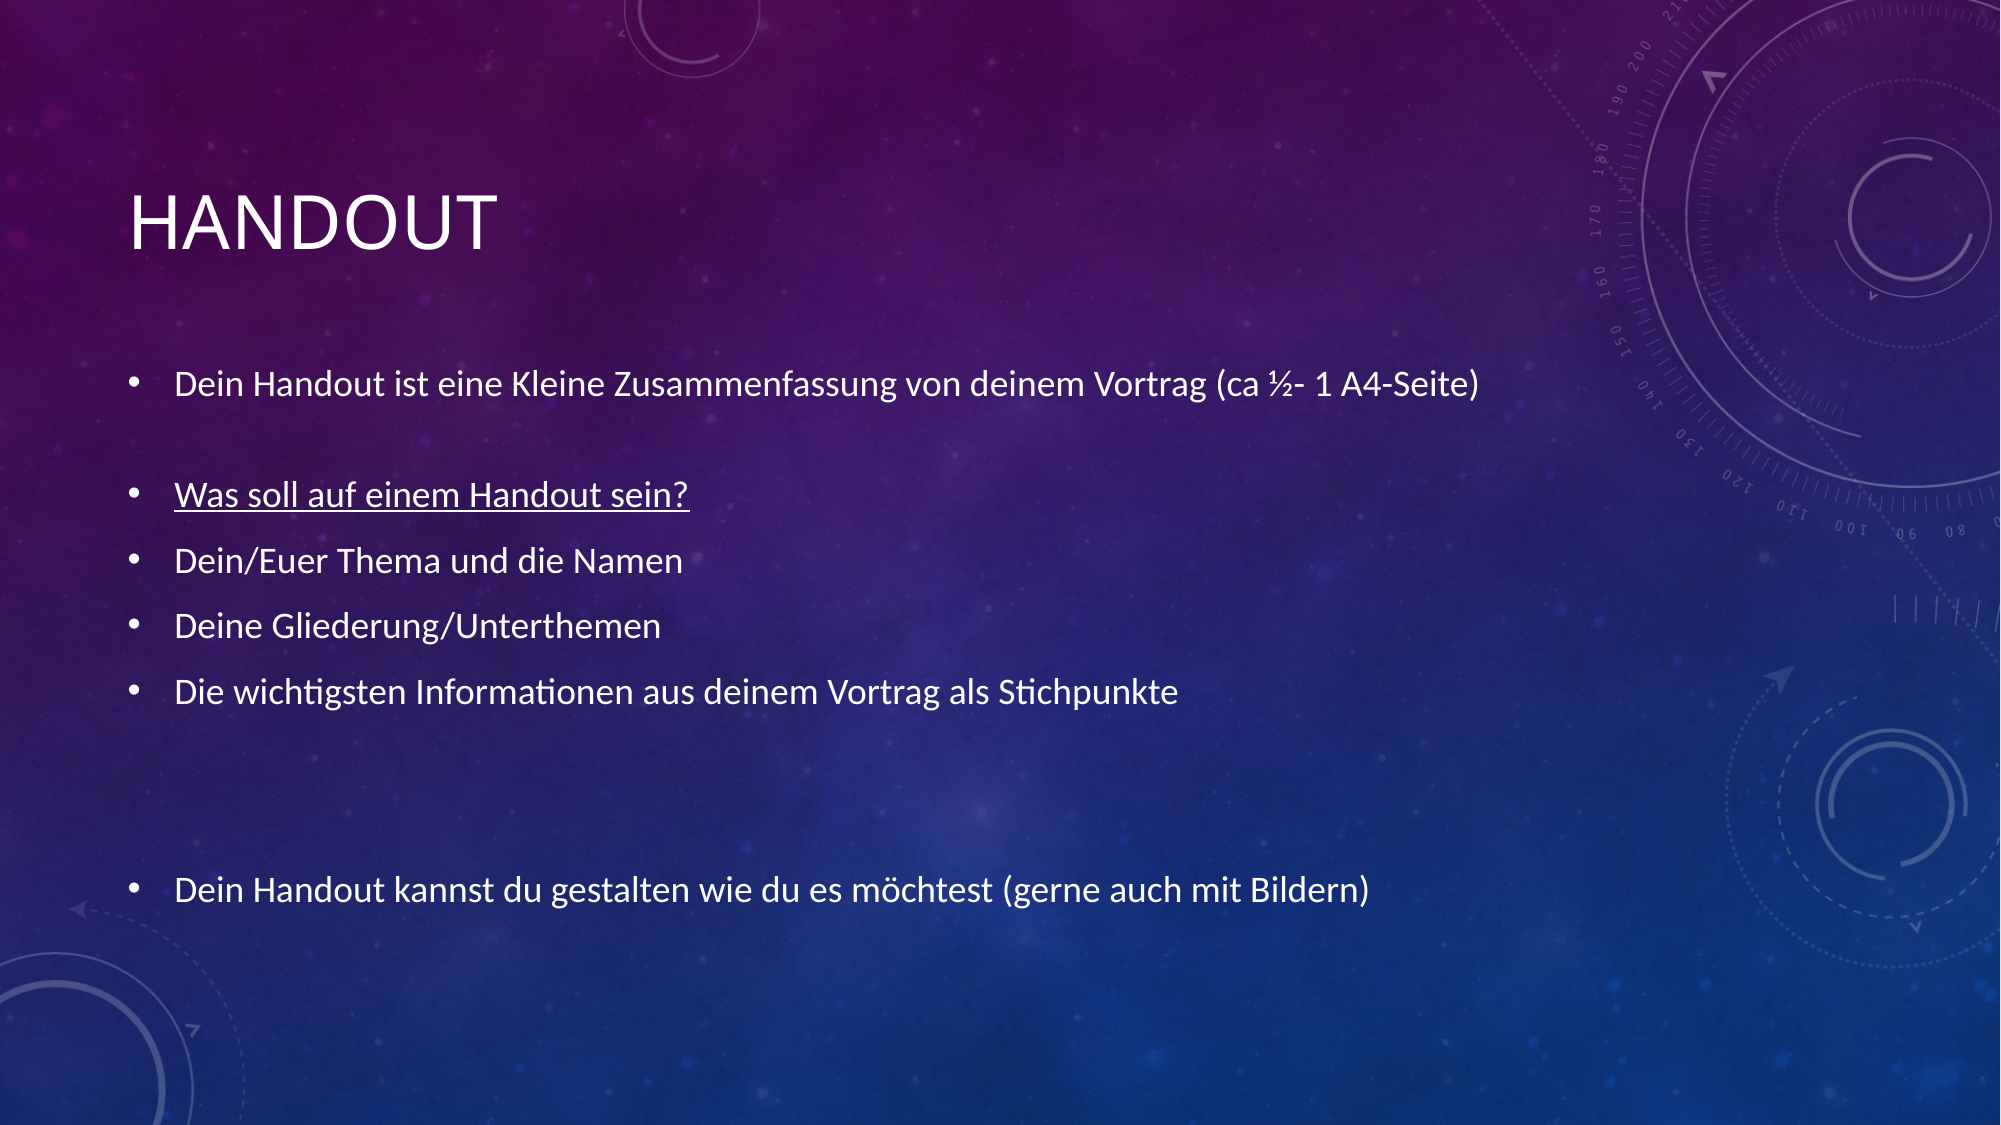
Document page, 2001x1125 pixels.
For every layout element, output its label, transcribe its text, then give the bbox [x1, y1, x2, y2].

picture [0, 0, 2001, 1125]
title Handout [112, 99, 1775, 339]
list Dein Handout ist eine Kleine Zusammenfassung von deinem Vortrag (ca ½- 1 A4-Seite) Was soll auf einem Handout sein? Dein/Euer Thema und die Namen Deine Gliederung/Unterthemen Die wichtigsten Informationen aus deinem Vortrag als Stichpunkte Dein Handout kannst du gestalten wie du es möchtest (gerne auch mit Bildern) [112, 351, 1775, 950]
